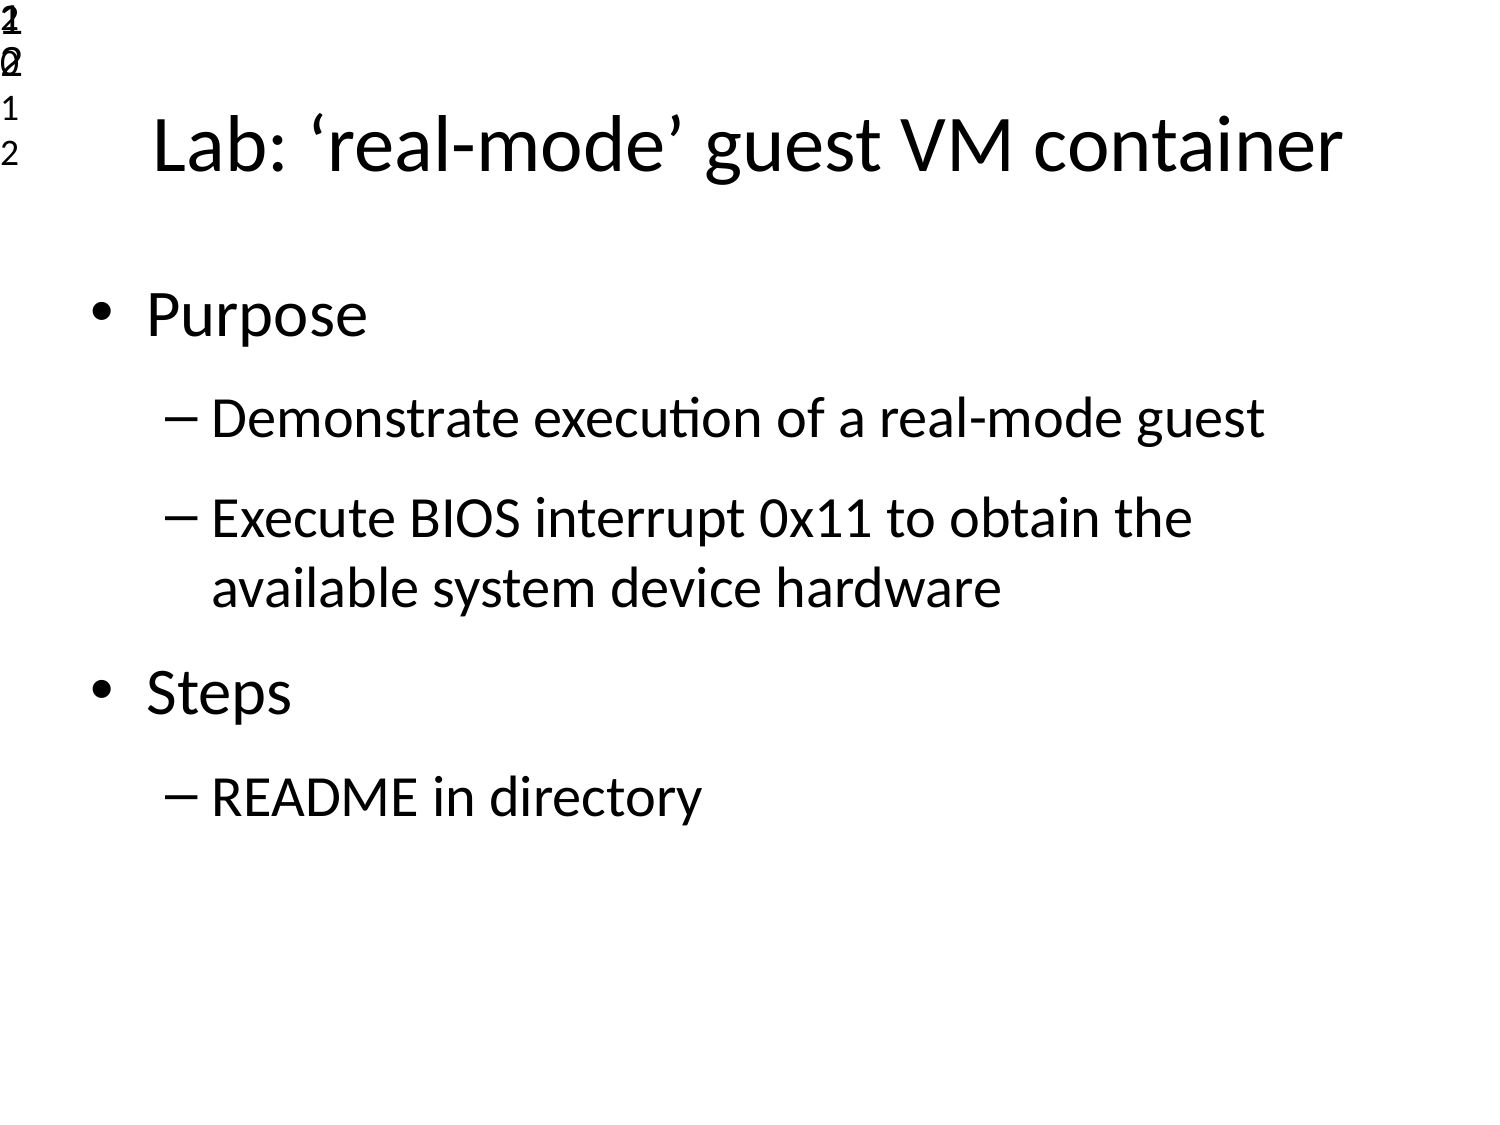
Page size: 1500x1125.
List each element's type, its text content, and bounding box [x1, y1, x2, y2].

title Lab: ‘real-mode’ guest VM container [75, 45, 1425, 233]
list Purpose Demonstrate execution of a real-mode guest Execute BIOS interrupt 0x11 to obtain the available system device hardware Steps README in directory [75, 262, 1425, 1005]
